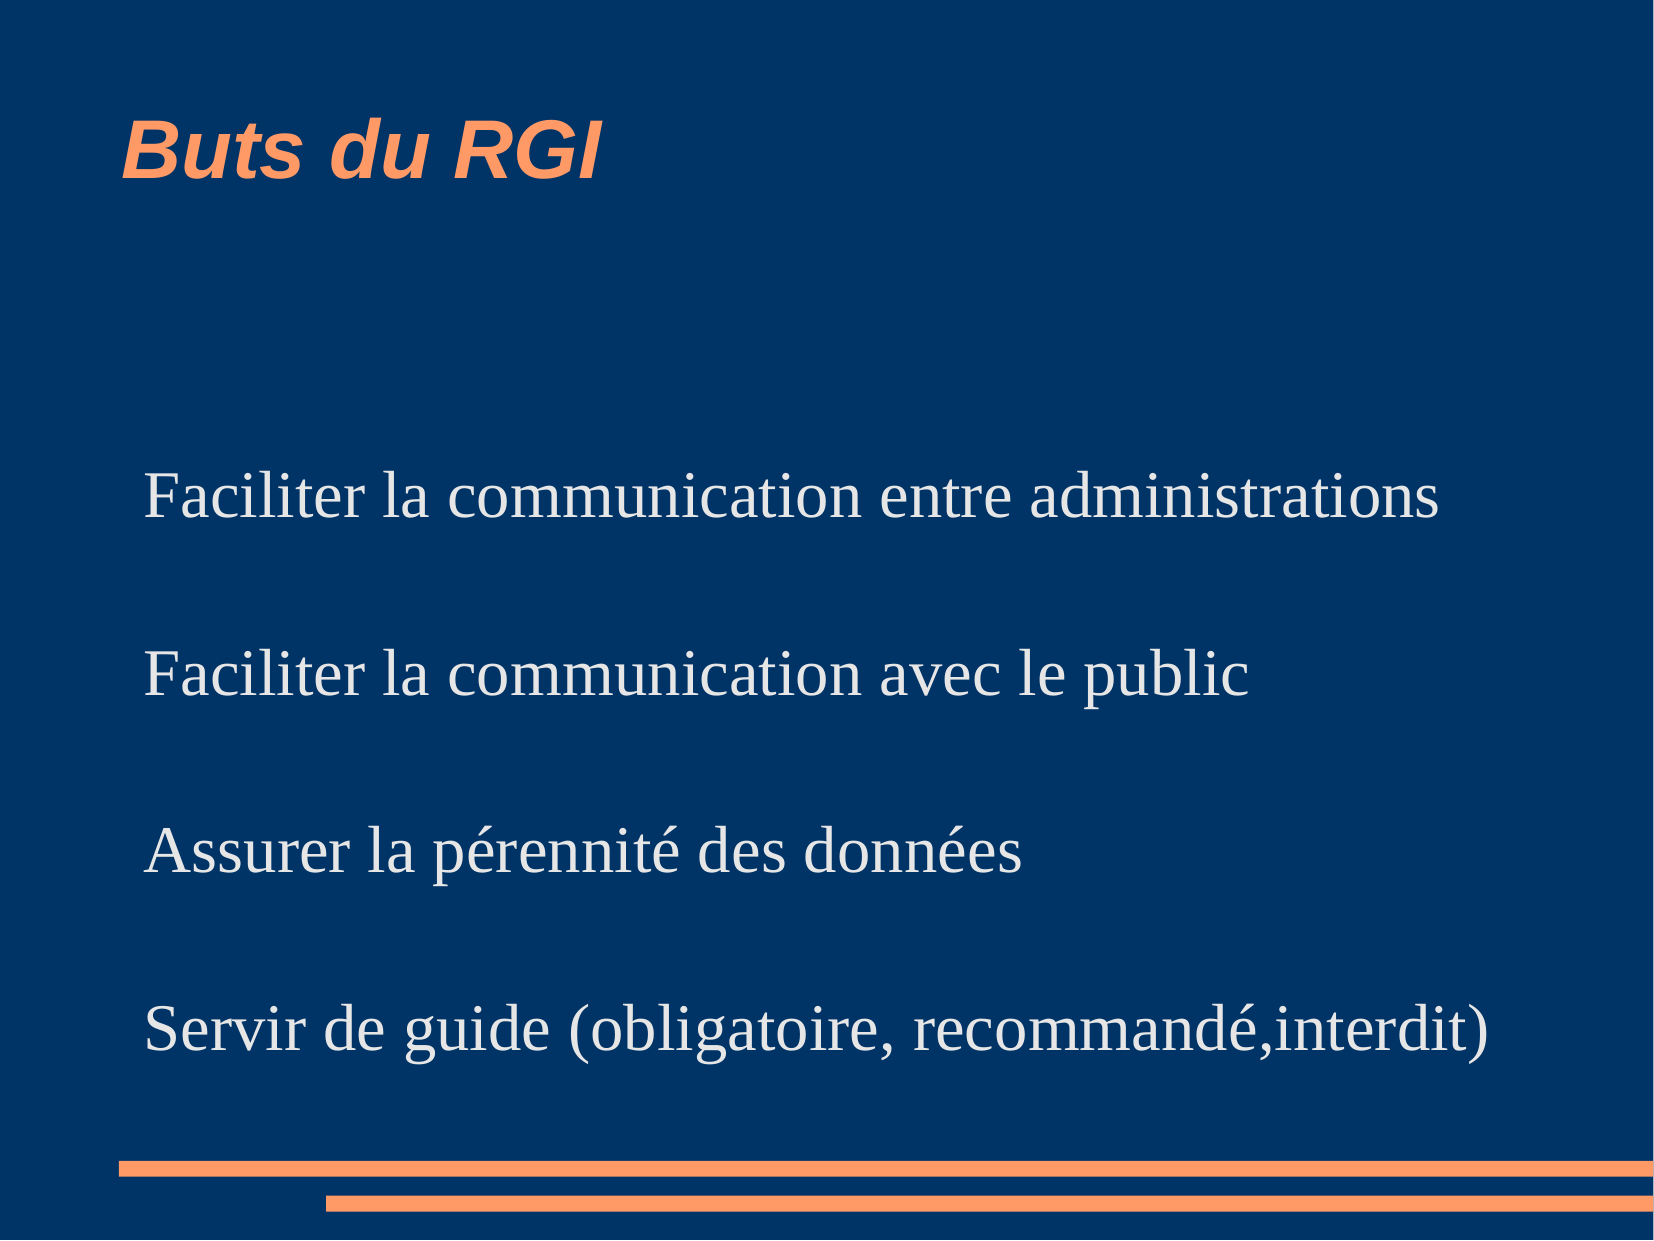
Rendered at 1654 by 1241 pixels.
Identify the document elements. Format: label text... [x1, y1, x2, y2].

title Buts du RGI [121, 46, 1534, 254]
list Faciliter la communication entre administrations Faciliter la communication avec le public Assurer la pérennité des données Servir de guide (obligatoire, recommandé,interdit) [125, 383, 1565, 991]
